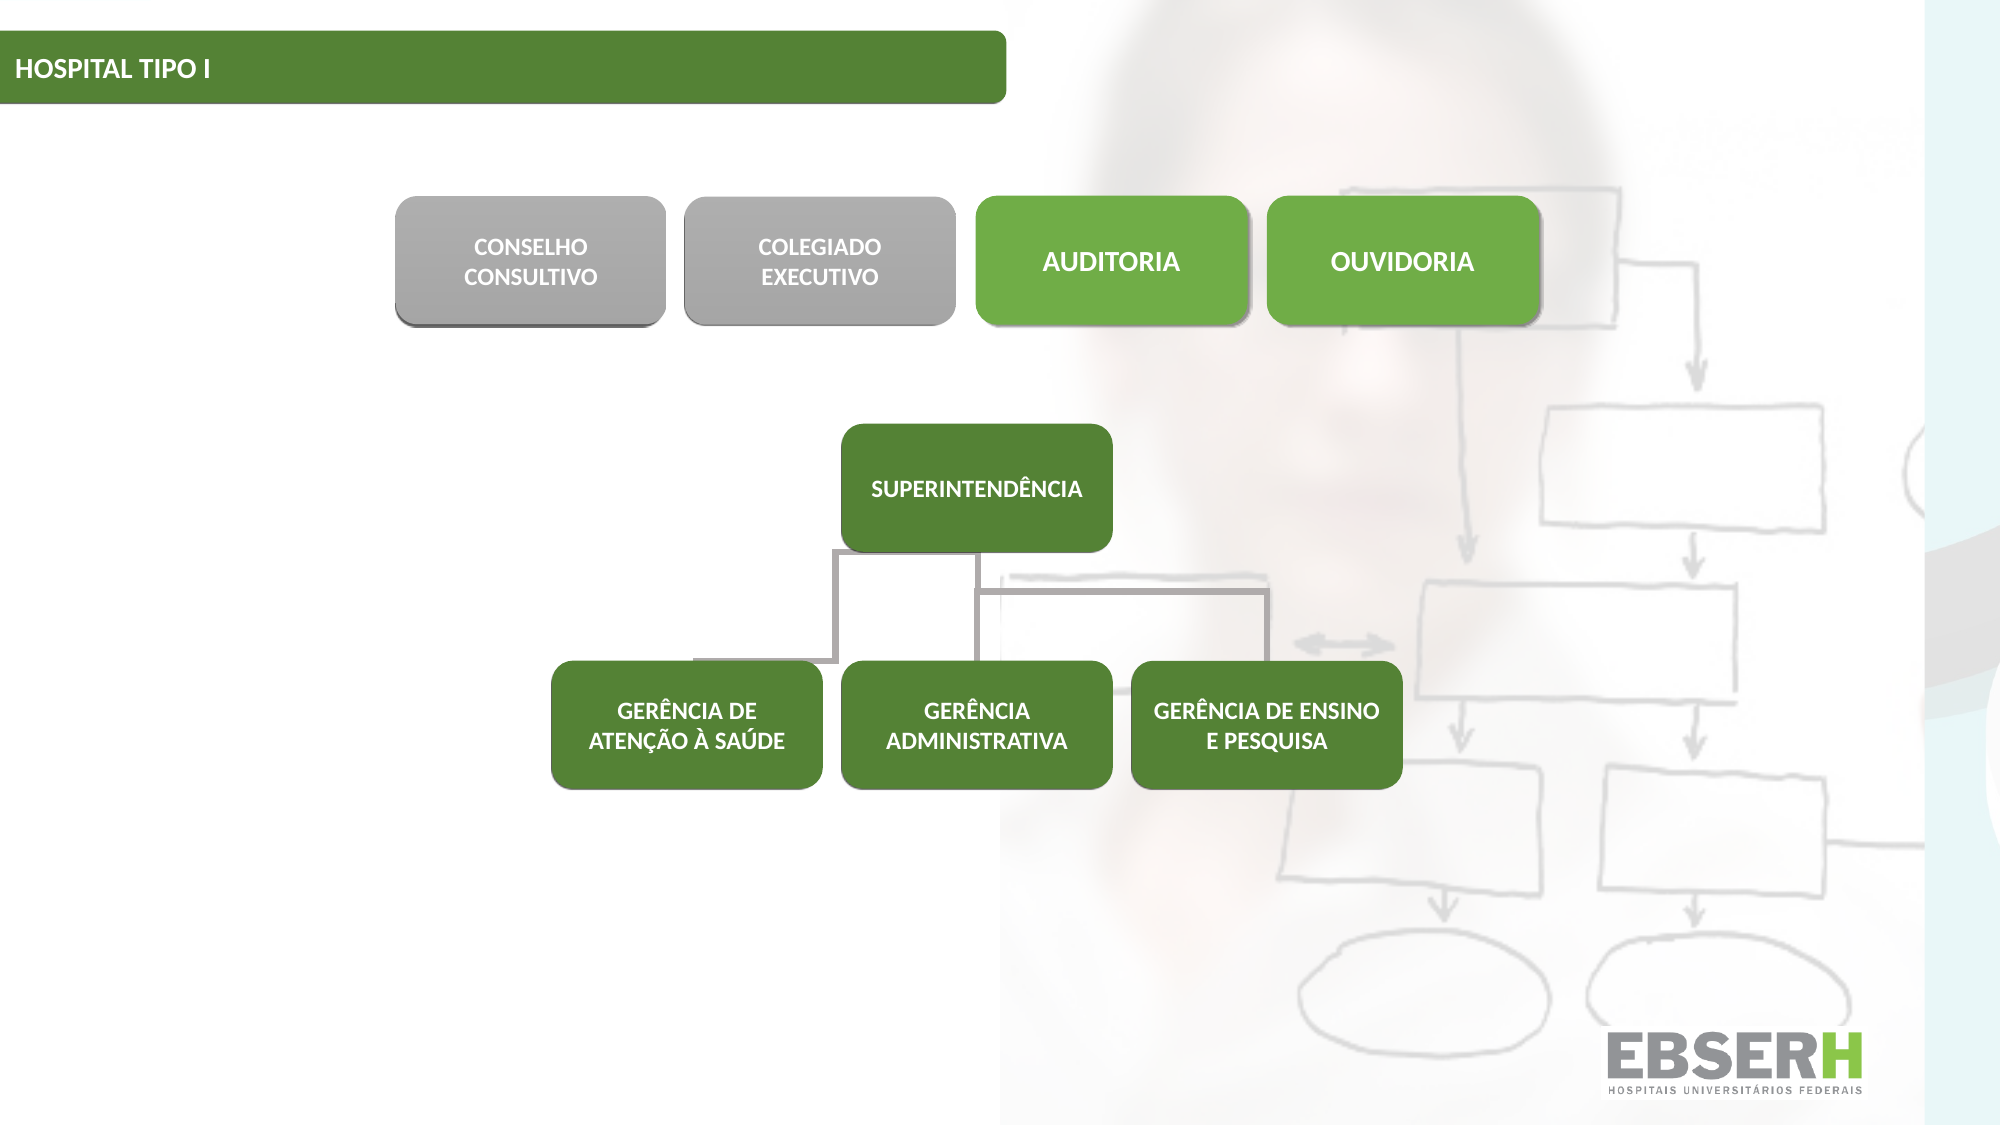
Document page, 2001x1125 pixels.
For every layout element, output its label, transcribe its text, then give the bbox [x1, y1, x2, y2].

text_box COLEGIADO EXECUTIVO [684, 196, 956, 325]
text_box HOSPITAL TIPO I [0, 30, 1007, 103]
text_box OUVIDORIA [1267, 196, 1539, 325]
text_box SUPERINTENDÊNCIA [841, 423, 1113, 552]
text_box GERÊNCIA DE ATENÇÃO À SAÚDE [551, 660, 823, 789]
text_box AUDITORIA [976, 196, 1248, 325]
text_box GERÊNCIA DE ENSINO E PESQUISA [1131, 660, 1403, 789]
text_box GERÊNCIA ADMINISTRATIVA [841, 660, 1113, 789]
text_box CONSELHO CONSULTIVO [395, 196, 667, 325]
